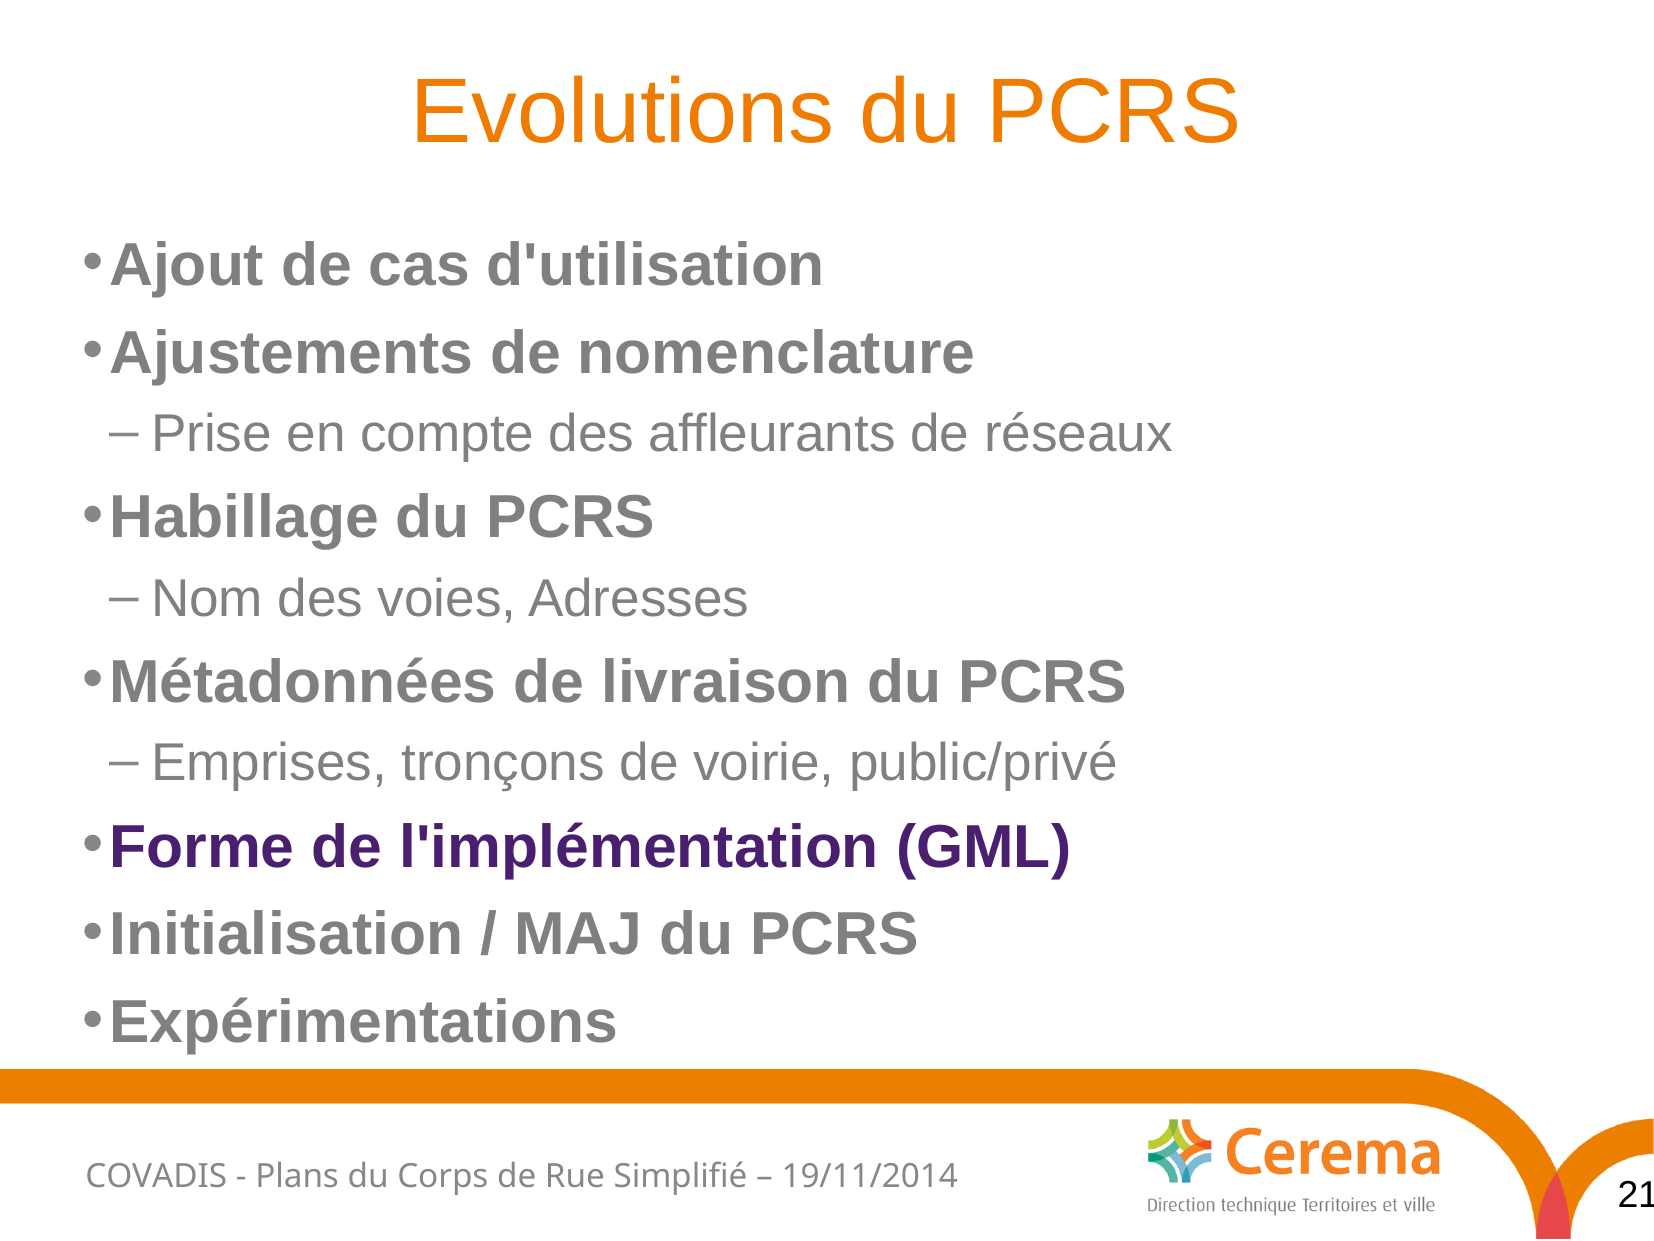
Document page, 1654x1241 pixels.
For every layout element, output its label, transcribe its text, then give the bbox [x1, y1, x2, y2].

picture [0, 1069, 1654, 1239]
title Evolutions du PCRS [82, 2, 1571, 210]
list Ajout de cas d'utilisation Ajustements de nomenclature Prise en compte des affleurants de réseaux Habillage du PCRS Nom des voies, Adresses Métadonnées de livraison du PCRS Emprises, tronçons de voirie, public/privé Forme de l'implémentation (GML) Initialisation / MAJ du PCRS Expérimentations [82, 224, 1538, 1063]
